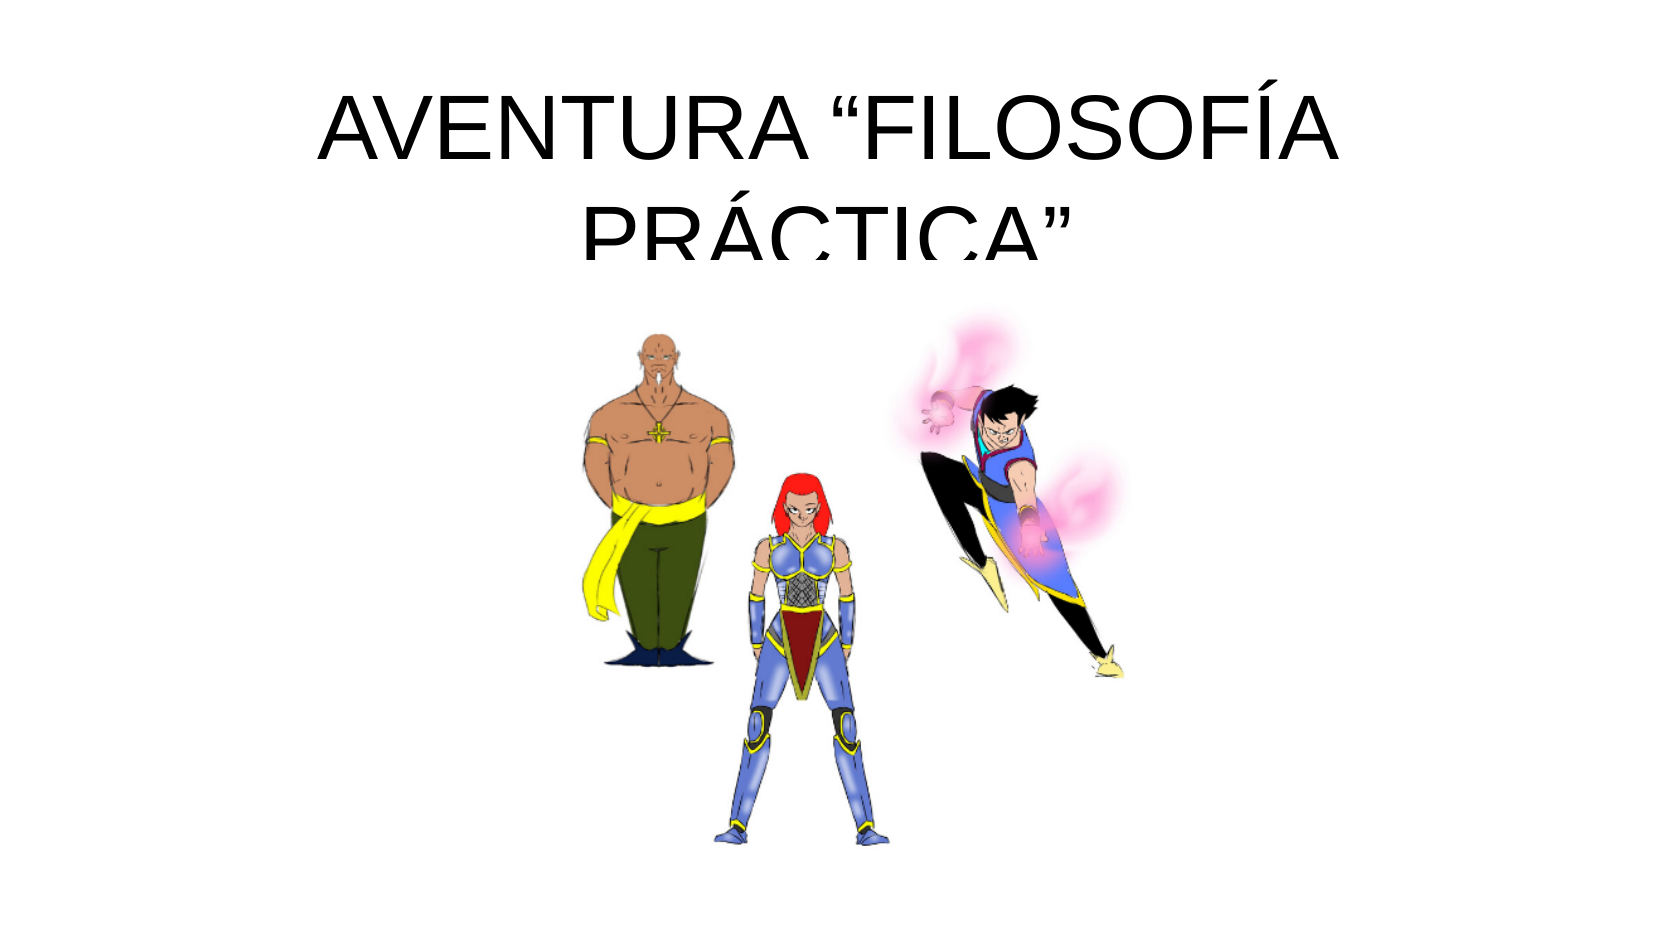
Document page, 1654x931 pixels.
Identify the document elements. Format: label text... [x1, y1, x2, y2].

picture [512, 260, 1142, 890]
title AVENTURA “FILOSOFÍA PRÁCTICA” [82, 68, 1571, 224]
